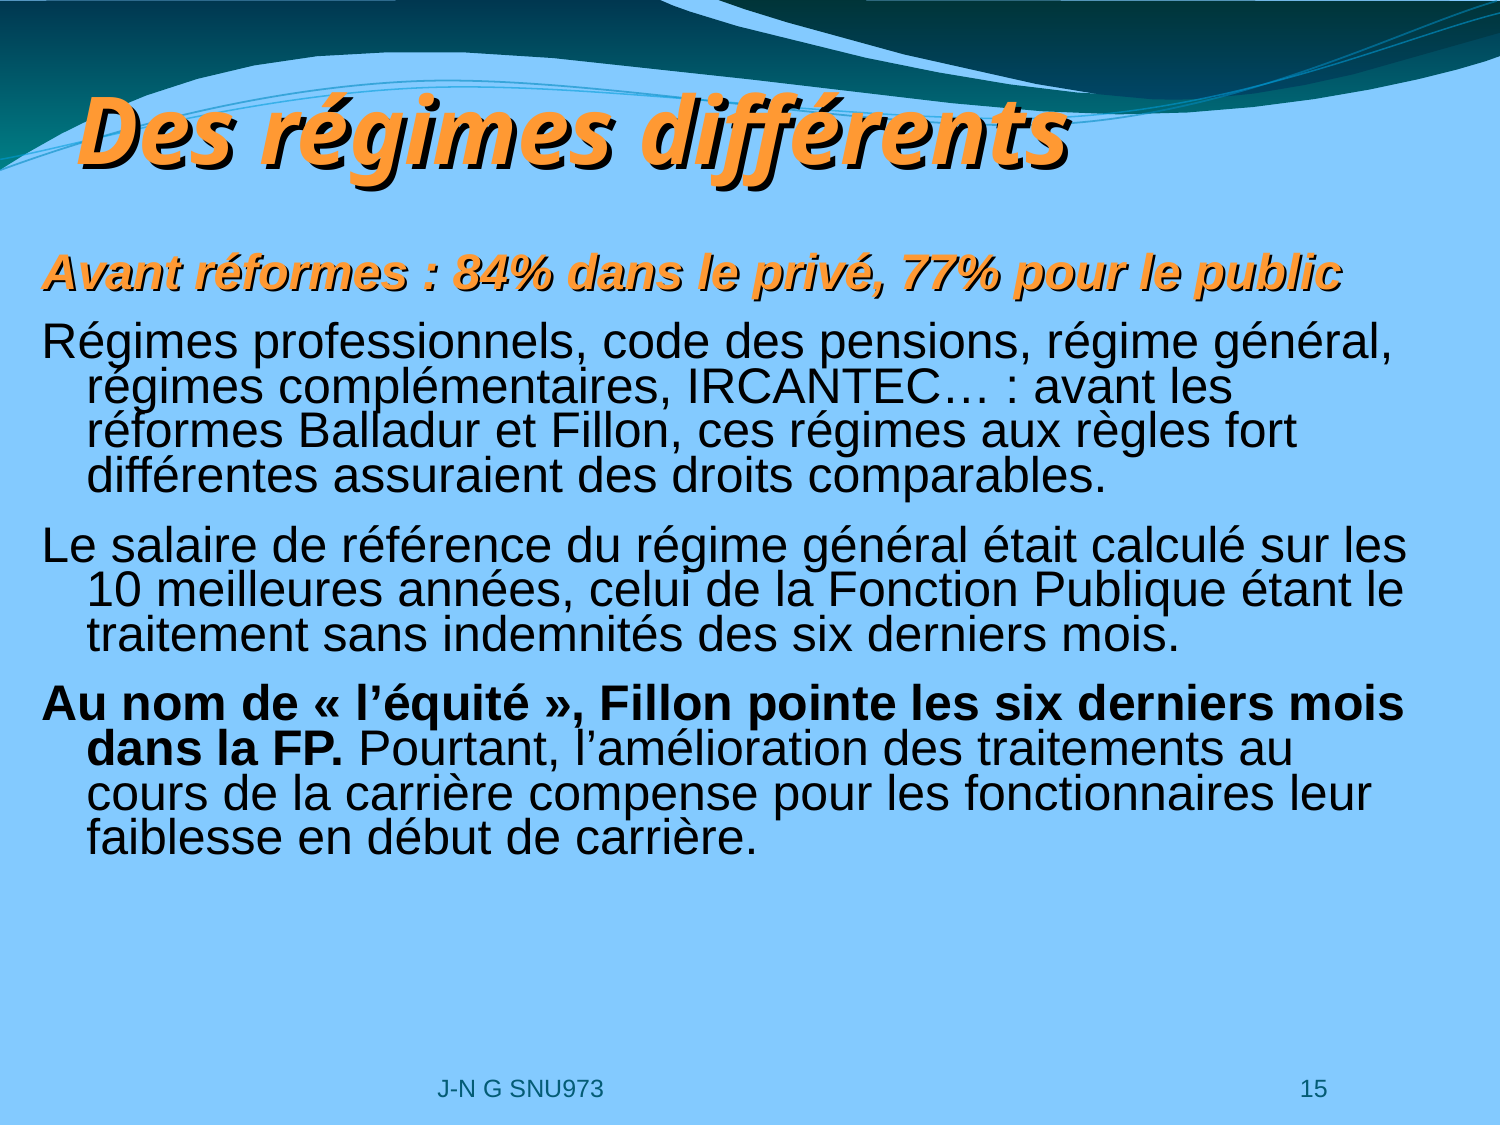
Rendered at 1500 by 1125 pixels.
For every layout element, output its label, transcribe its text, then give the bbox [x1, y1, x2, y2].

list Avant réformes : 84% dans le privé, 77% pour le public Régimes professionnels, code des pensions, régime général, régimes complémentaires, IRCANTEC… : avant les réformes Balladur et Fillon, ces régimes aux règles fort différentes assuraient des droits comparables. Le salaire de référence du régime général était calculé sur les 10 meilleures années, celui de la Fonction Publique étant le traitement sans indemnités des six derniers mois. Au nom de « l’équité », Fillon pointe les six derniers mois dans la FP. Pourtant, l’amélioration des traitements au cours de la carrière compense pour les fonctionnaires leur faiblesse en début de carrière. [26, 246, 1426, 1038]
text_box J-N G SNU973 [437, 1042, 988, 1103]
title Des régimes différents [75, 56, 1426, 166]
text_box 1 [1299, 1042, 1426, 1103]
